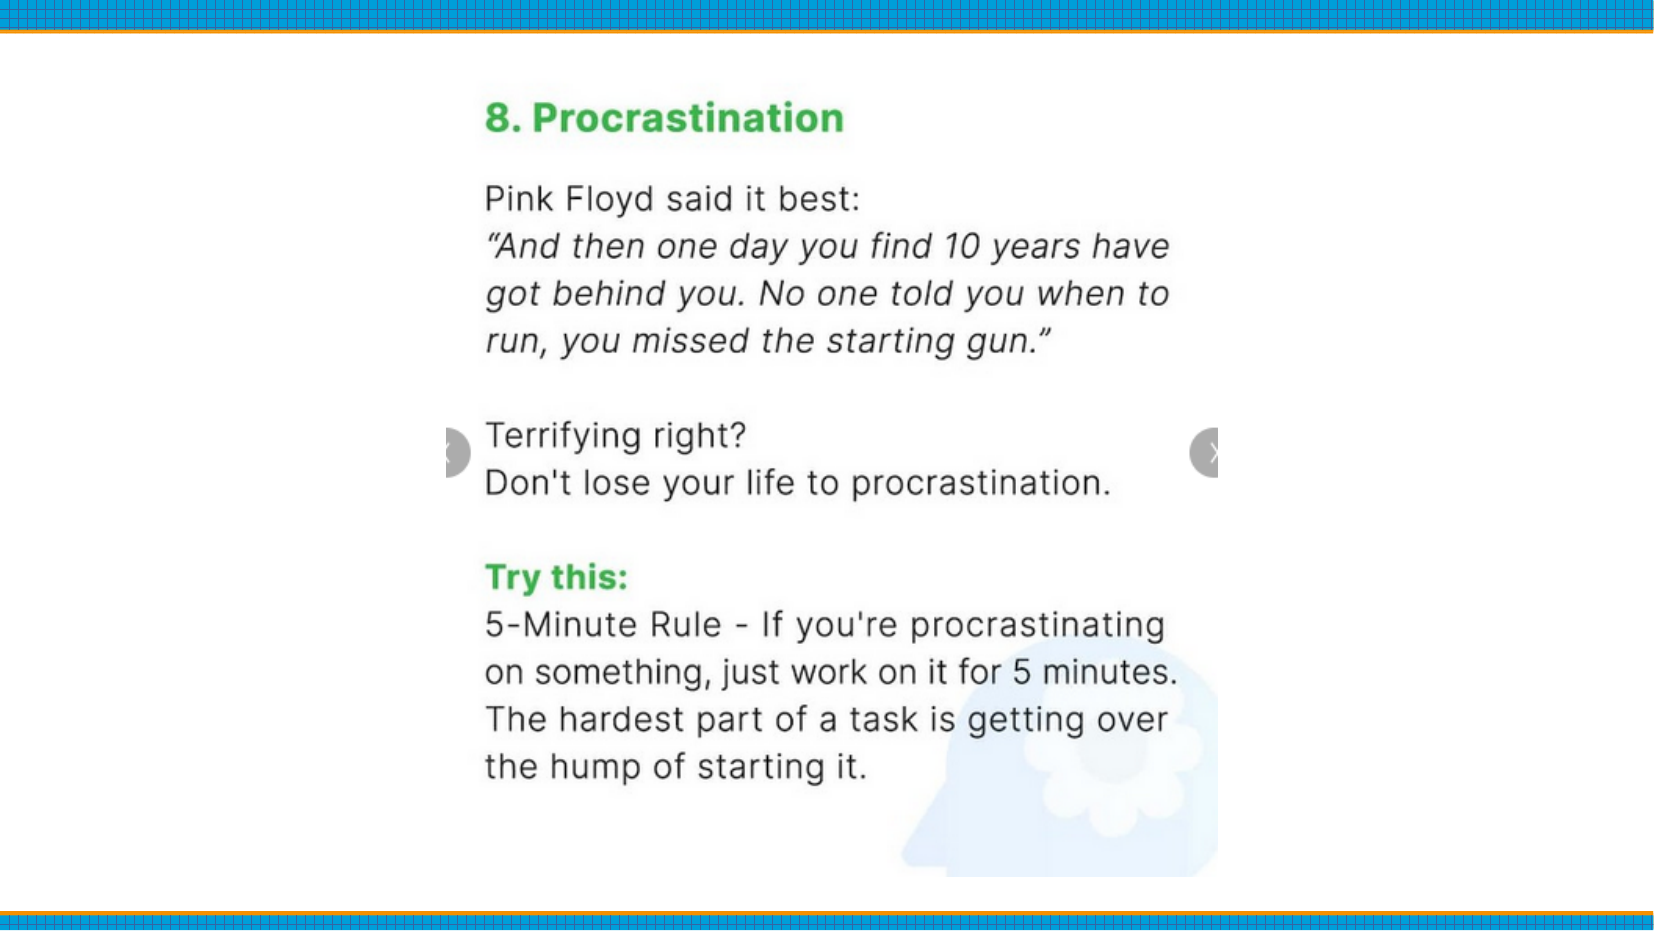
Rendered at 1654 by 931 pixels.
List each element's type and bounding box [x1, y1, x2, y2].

picture [446, 65, 1218, 877]
